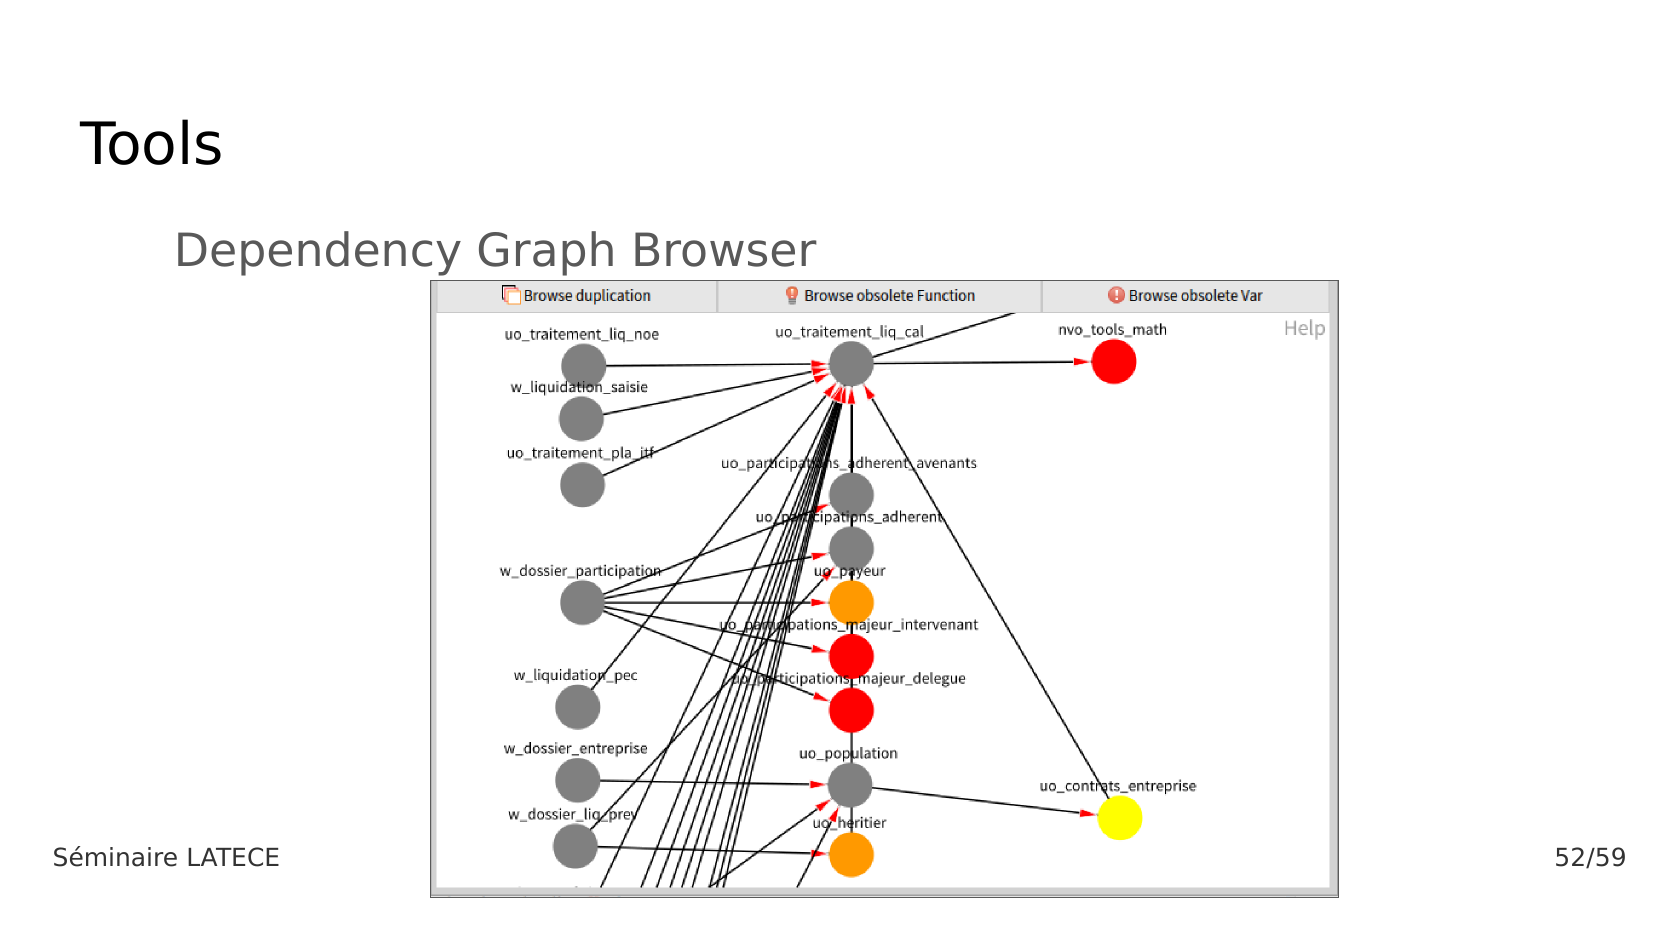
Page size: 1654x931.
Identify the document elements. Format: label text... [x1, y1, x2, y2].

picture [430, 280, 1339, 898]
title Tools [80, 97, 1479, 192]
list Dependency Graph Browser [157, 223, 1578, 797]
